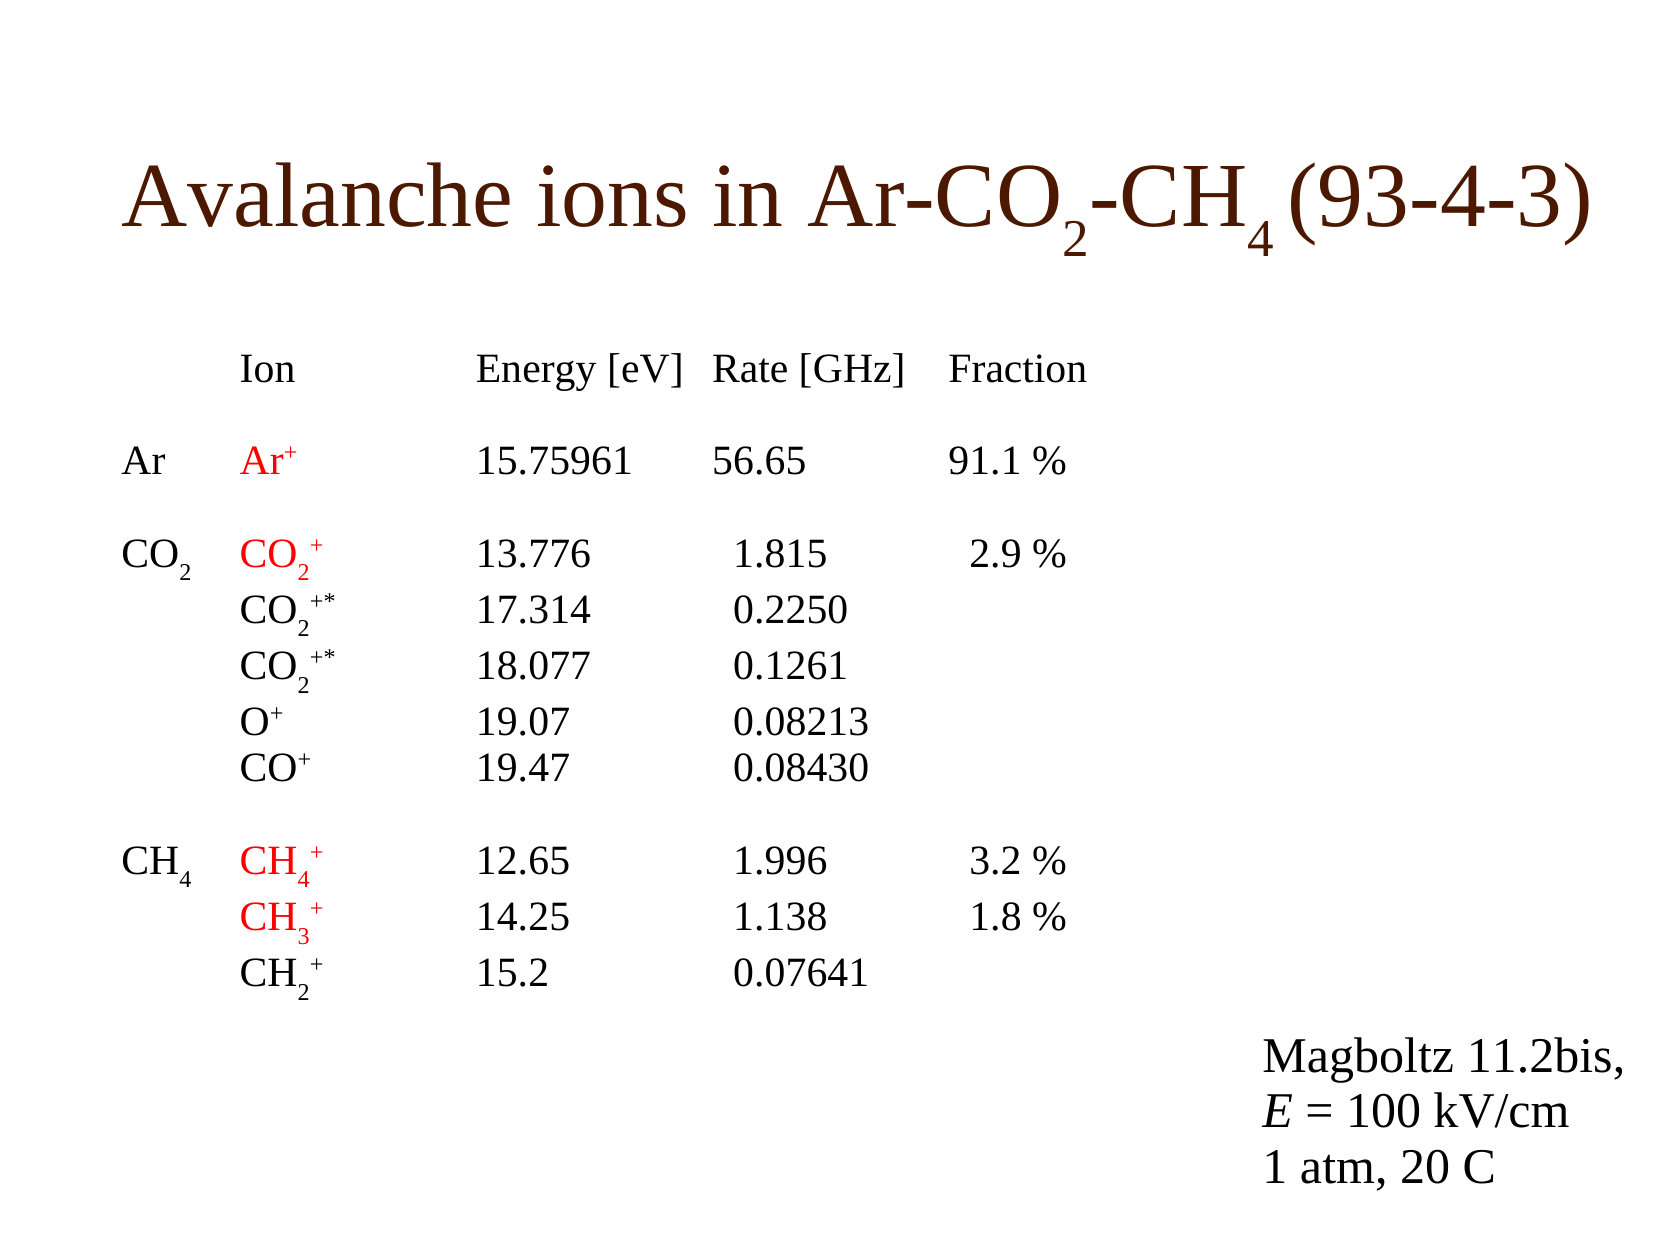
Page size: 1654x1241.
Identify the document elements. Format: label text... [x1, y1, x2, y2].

list Ion Energy [eV] Rate [GHz] Fraction Ar Ar+ 15.75961 56.65 91.1 % CO2 CO2+ 13.776 1.815 2.9 % CO2+* 17.314 0.2250 CO2+* 18.077 0.1261 O+ 19.07 0.08213 CO+ 19.47 0.08430 CH4 CH4+ 12.65 1.996 3.2 % CH3+ 14.25 1.138 1.8 % CH2+ 15.2 0.07641 [121, 344, 1534, 1065]
title Avalanche ions in Ar-CO2-CH4 (93-4-3) [121, 102, 1629, 311]
text_box Magboltz 11.2bis, E = 100 kV/cm 1 atm, 20 C [1262, 1028, 1626, 1210]
